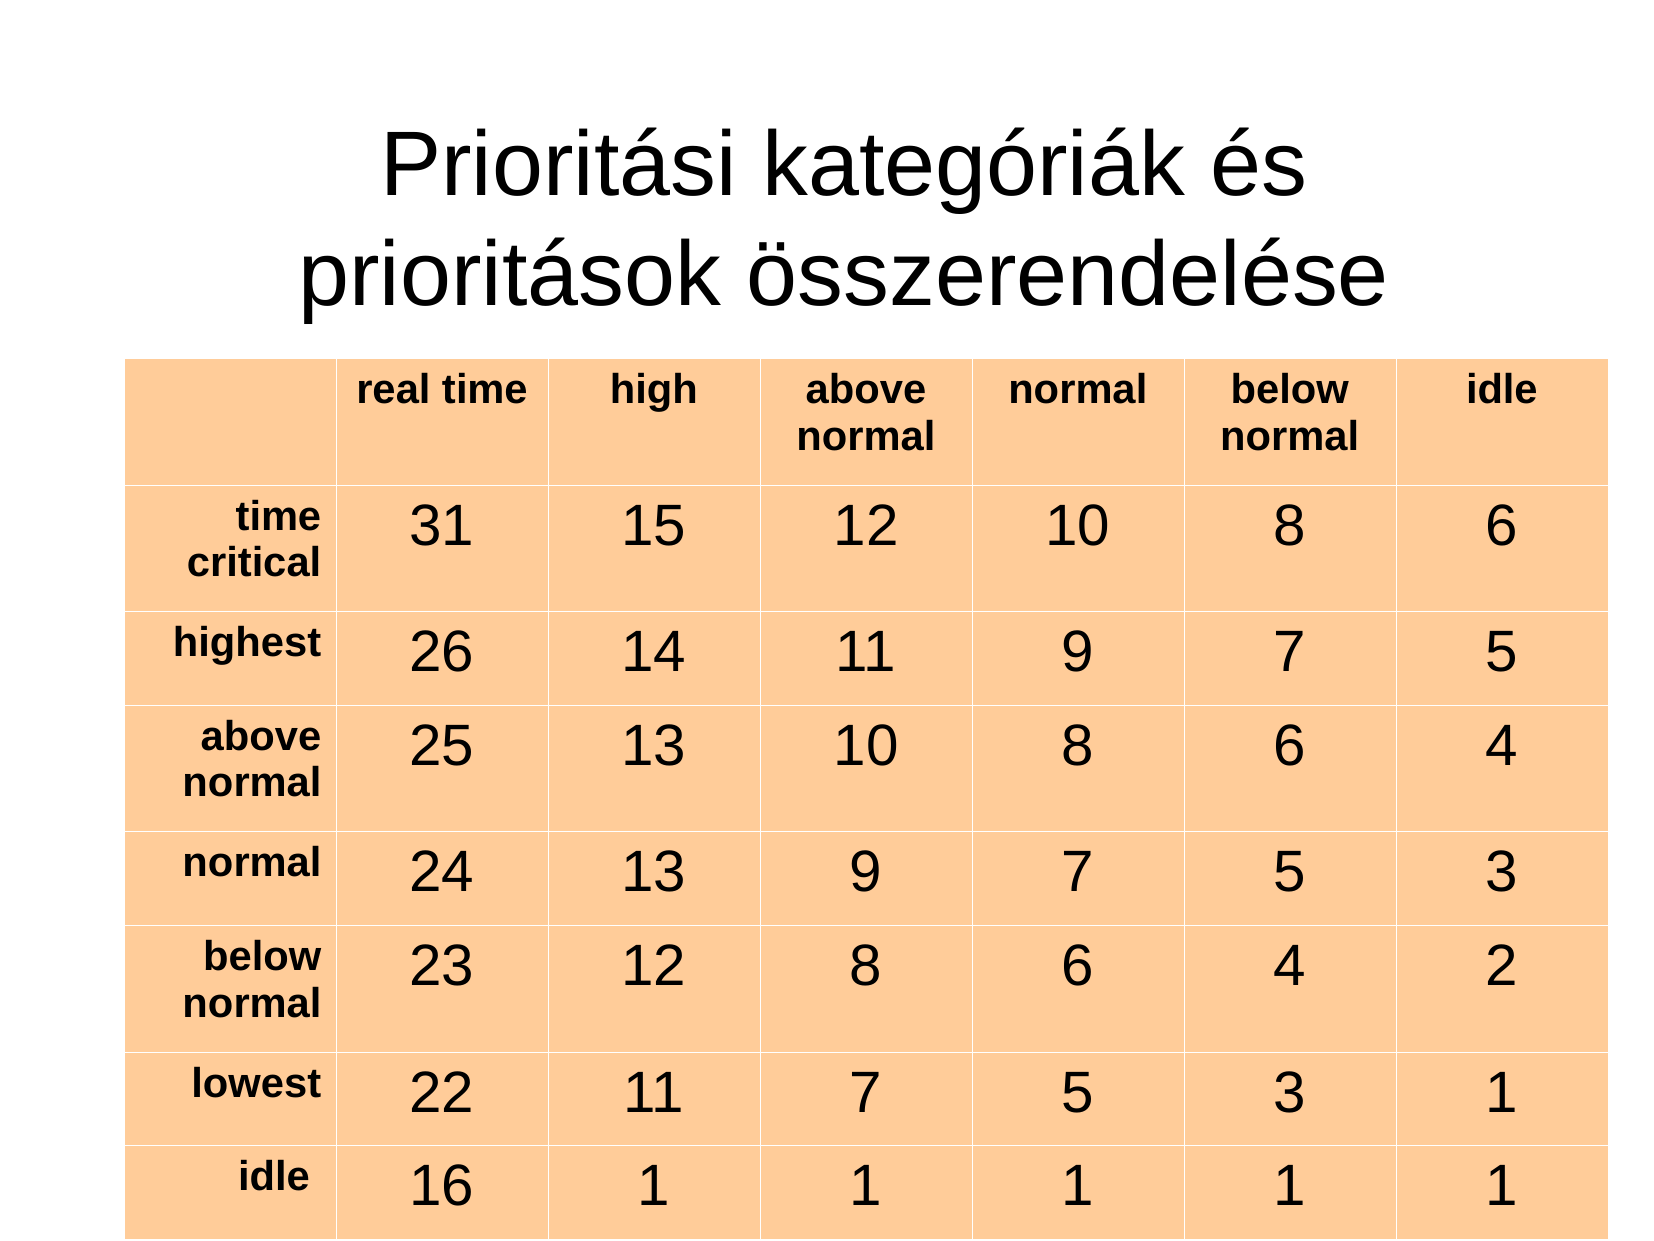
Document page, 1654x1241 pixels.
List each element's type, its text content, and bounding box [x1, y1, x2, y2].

table_cell 1 [549, 1146, 760, 1239]
table_cell 6 [973, 926, 1184, 1052]
table_cell 13 [549, 706, 760, 831]
table_cell 7 [761, 1053, 972, 1145]
table_cell 31 [337, 486, 548, 611]
table_cell below normal [125, 926, 336, 1052]
table_header above normal [761, 359, 972, 485]
table_cell 7 [973, 832, 1184, 925]
table_cell 6 [1185, 706, 1396, 831]
table_cell 22 [337, 1053, 548, 1145]
table_cell 23 [337, 926, 548, 1052]
table_cell 1 [1397, 1146, 1608, 1239]
table_cell 25 [337, 706, 548, 831]
table_cell 8 [761, 926, 972, 1052]
table_cell 4 [1397, 706, 1608, 831]
table_cell 5 [973, 1053, 1184, 1145]
table_header below normal [1185, 359, 1396, 485]
table_cell 10 [761, 706, 972, 831]
table_cell 4 [1185, 926, 1396, 1052]
table_cell highest [125, 612, 336, 705]
table_cell 3 [1397, 832, 1608, 925]
table_cell 15 [549, 486, 760, 611]
table_cell 5 [1185, 832, 1396, 925]
table_cell 10 [973, 486, 1184, 611]
table_cell 6 [1397, 486, 1608, 611]
table_cell 1 [1397, 1053, 1608, 1145]
table_cell 1 [973, 1146, 1184, 1239]
table_header [125, 359, 336, 485]
table_cell 24 [337, 832, 548, 925]
table_cell lowest [125, 1053, 336, 1145]
table_cell 26 [337, 612, 548, 705]
table_header idle [1397, 359, 1608, 485]
table_cell normal [125, 832, 336, 925]
table_cell 13 [549, 832, 760, 925]
table_cell 2 [1397, 926, 1608, 1052]
table_cell 7 [1185, 612, 1396, 705]
title Prioritási kategóriák és prioritások összerendelése [124, 110, 1530, 317]
table_cell 14 [549, 612, 760, 705]
table_header normal [973, 359, 1184, 485]
table_cell 11 [761, 612, 972, 705]
table_cell 12 [761, 486, 972, 611]
table_header high [549, 359, 760, 485]
table_cell 1 [1185, 1146, 1396, 1239]
table_cell 1 [761, 1146, 972, 1239]
table_cell 12 [549, 926, 760, 1052]
table_cell 16 [337, 1146, 548, 1239]
table_cell 11 [549, 1053, 760, 1145]
table_cell 3 [1185, 1053, 1396, 1145]
table_cell 9 [761, 832, 972, 925]
table_cell 9 [973, 612, 1184, 705]
table_cell idle [125, 1146, 336, 1239]
table_cell 8 [973, 706, 1184, 831]
table_cell above normal [125, 706, 336, 831]
table_cell 8 [1185, 486, 1396, 611]
table_cell time critical [125, 486, 336, 611]
table_header real time [337, 359, 548, 485]
table_cell 5 [1397, 612, 1608, 705]
